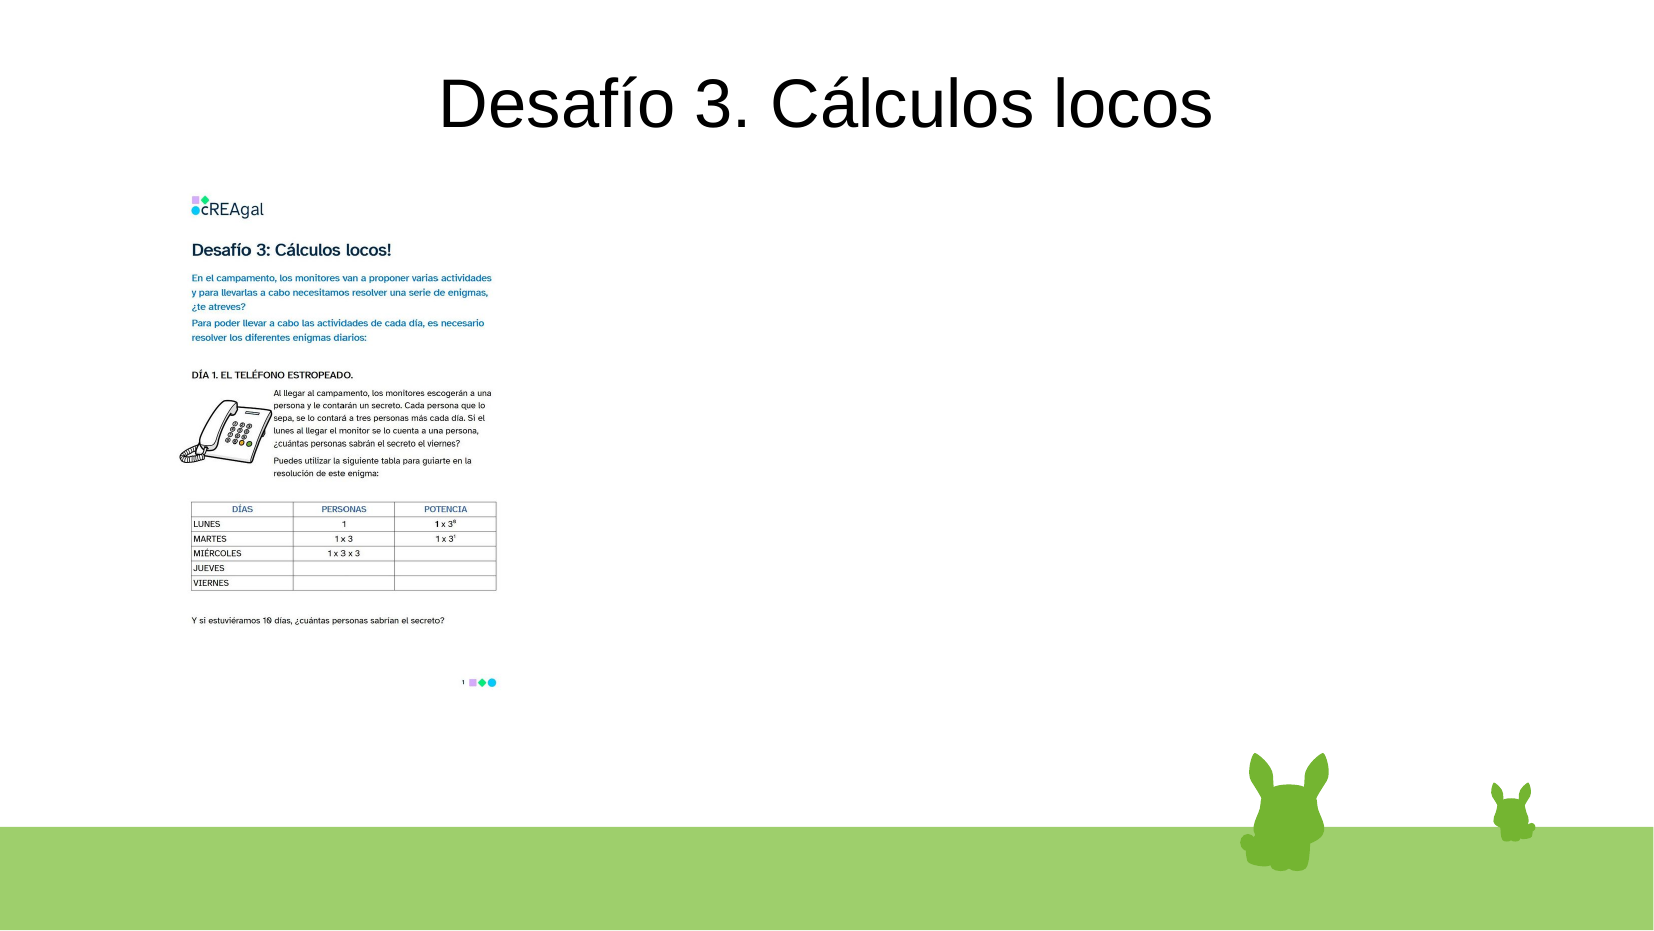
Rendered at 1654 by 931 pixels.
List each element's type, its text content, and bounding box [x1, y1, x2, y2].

picture [155, 177, 532, 709]
title Desafío 3. Cálculos locos [88, 29, 1565, 178]
